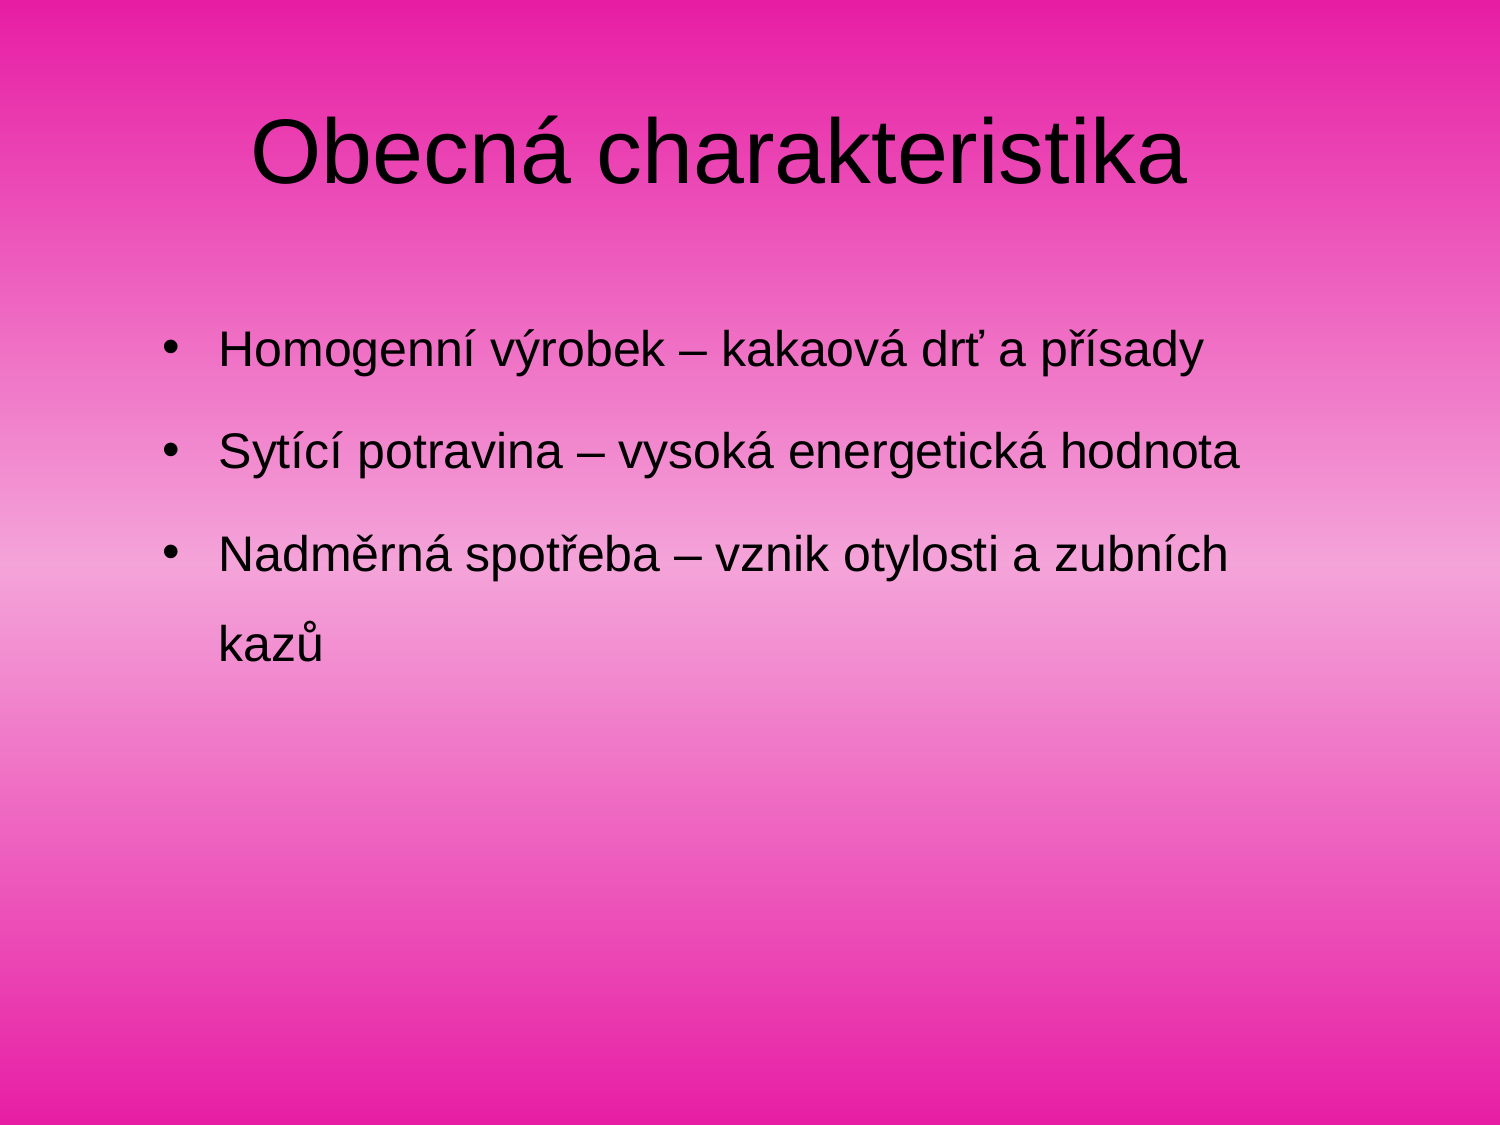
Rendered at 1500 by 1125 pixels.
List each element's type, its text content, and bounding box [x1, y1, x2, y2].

list Homogenní výrobek – kakaová drť a přísady Sytící potravina – vysoká energetická hodnota Nadměrná spotřeba – vznik otylosti a zubních kazů [147, 278, 1347, 1018]
title Obecná charakteristika [82, 70, 1358, 223]
